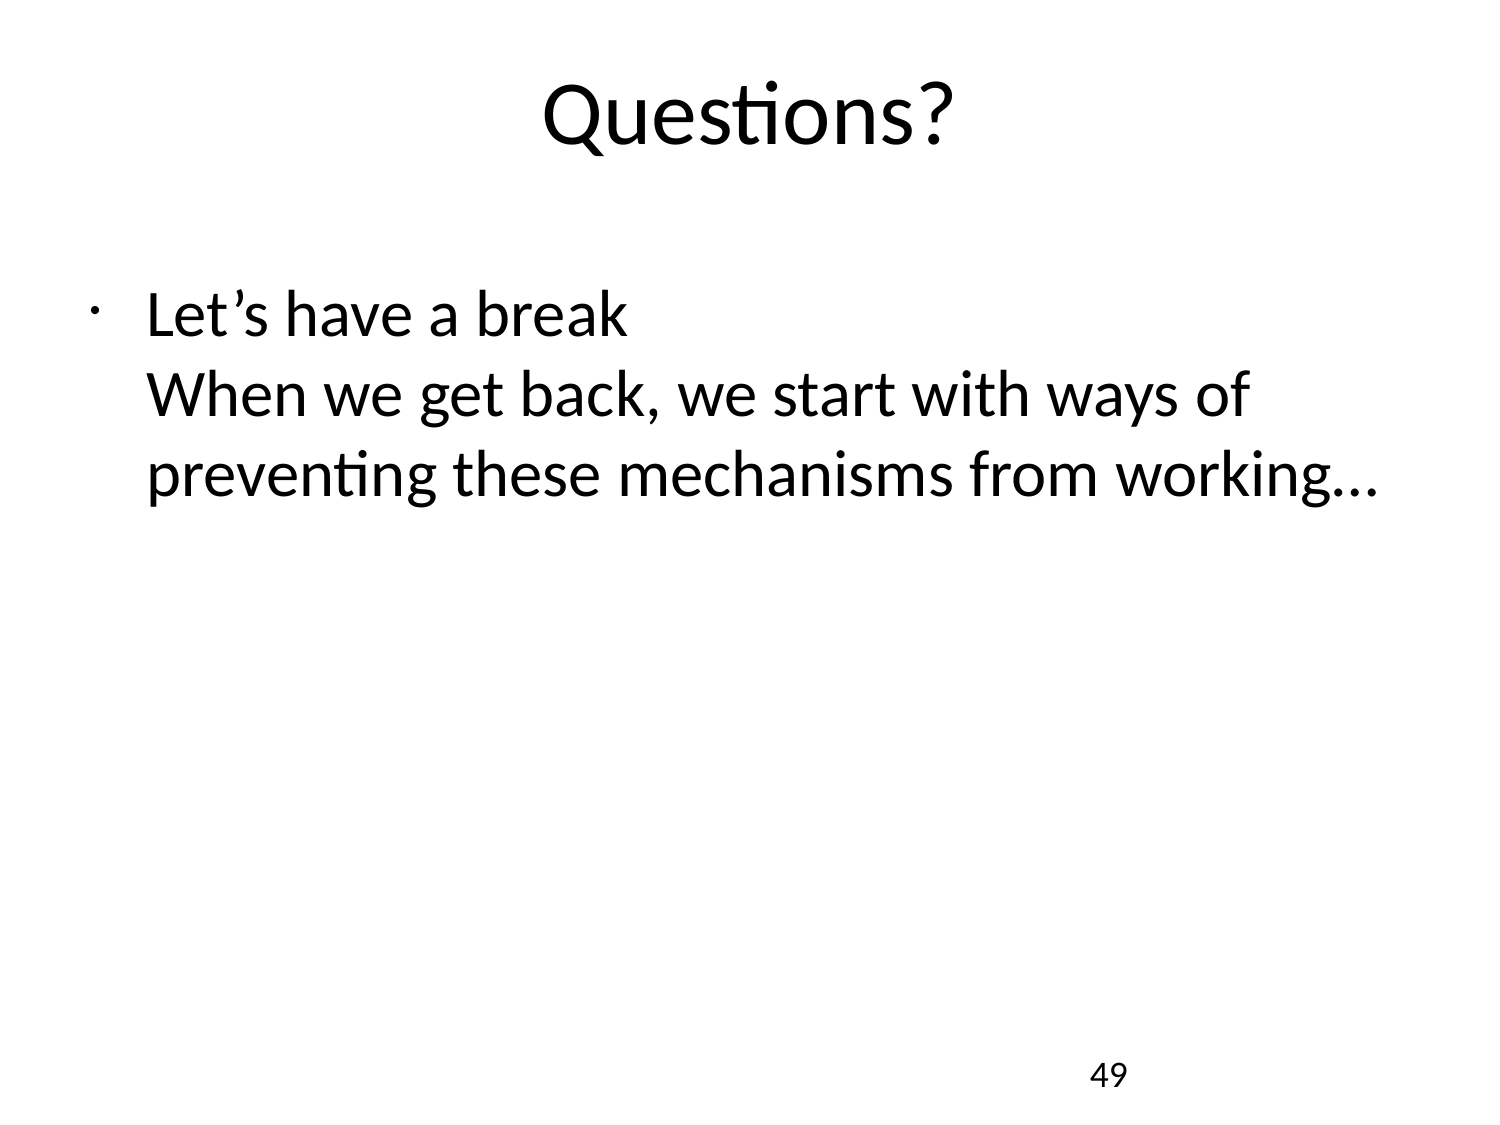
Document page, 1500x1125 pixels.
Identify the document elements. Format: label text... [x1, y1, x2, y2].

slide_number <number> [1074, 1042, 1425, 1103]
list Let’s have a break When we get back, we start with ways of preventing these mechanisms from working… [75, 262, 1425, 1005]
title Questions? [75, 45, 1425, 233]
